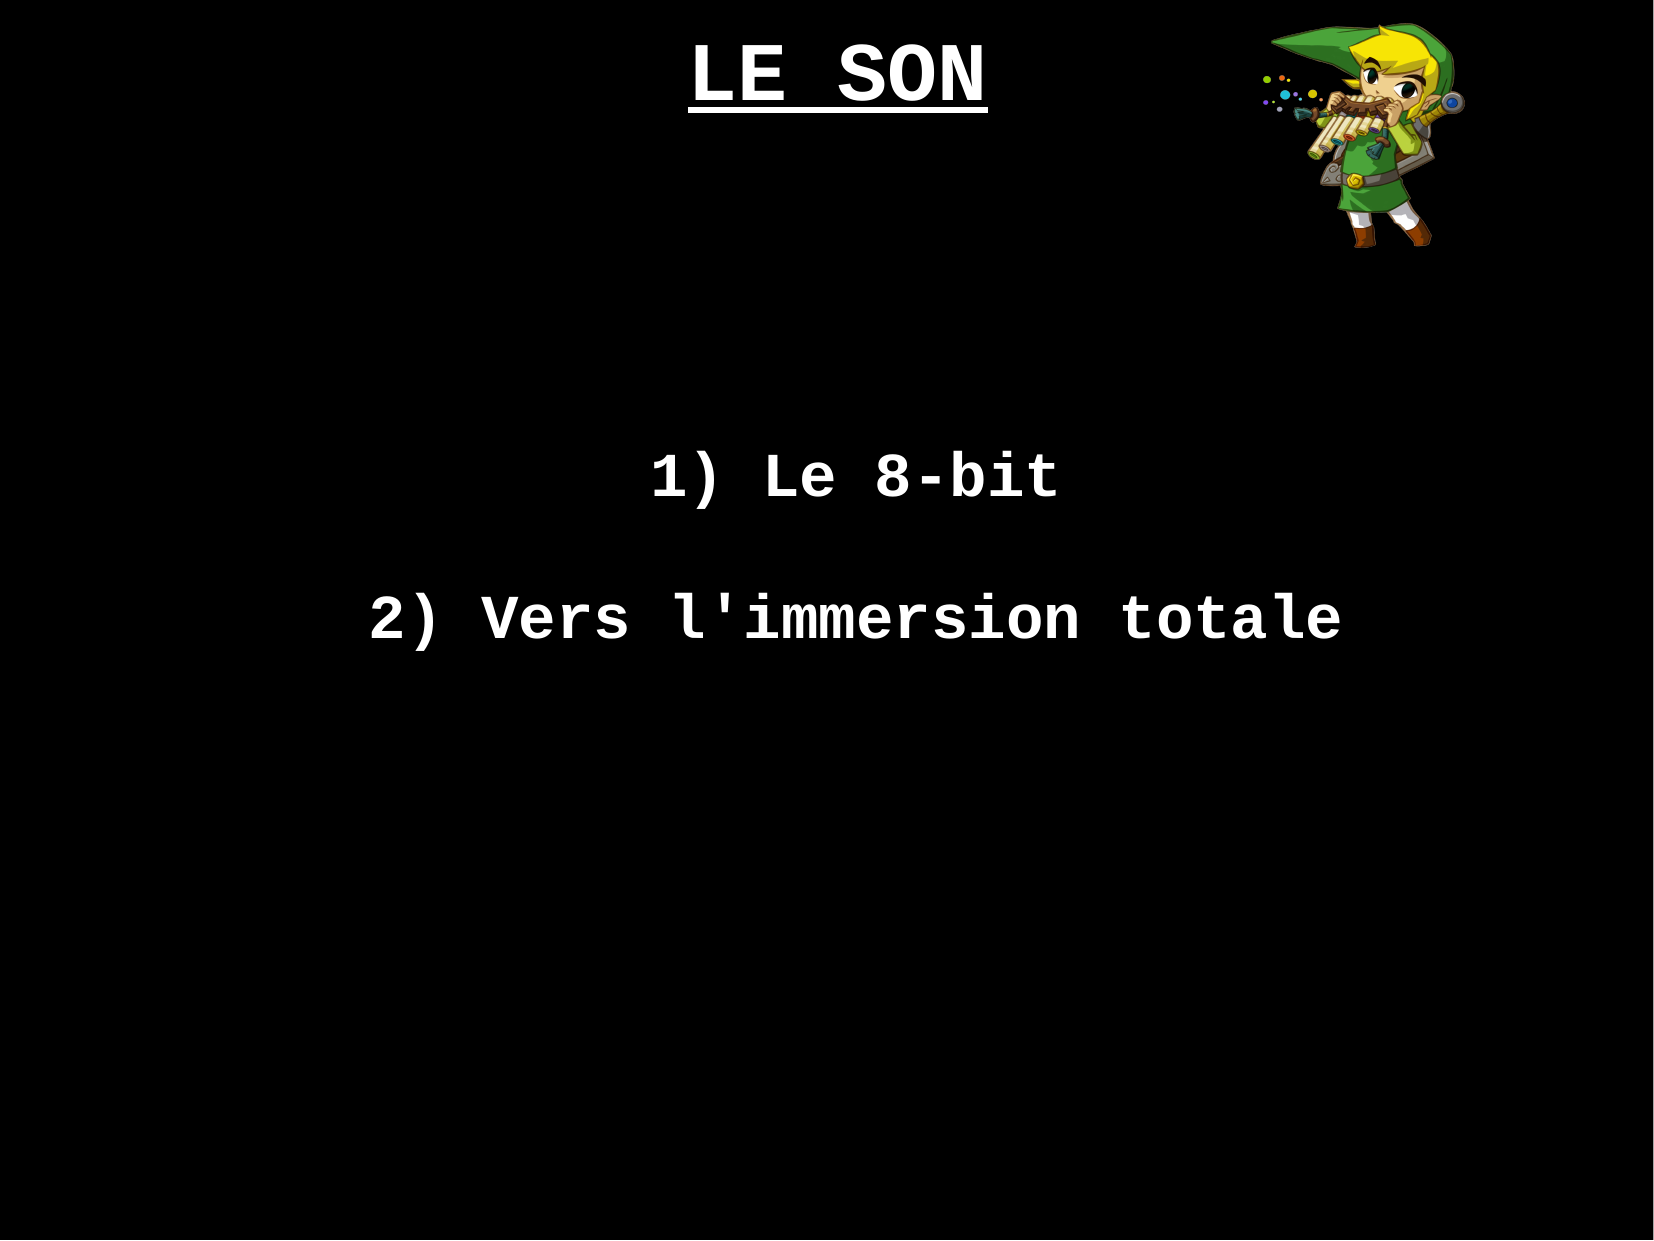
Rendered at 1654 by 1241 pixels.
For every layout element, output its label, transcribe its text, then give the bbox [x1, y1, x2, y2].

text_box 1) Le 8-bit 2) Vers l'immersion totale [118, 437, 1595, 981]
picture [1263, 23, 1465, 249]
text_box LE SON [673, 23, 1040, 133]
